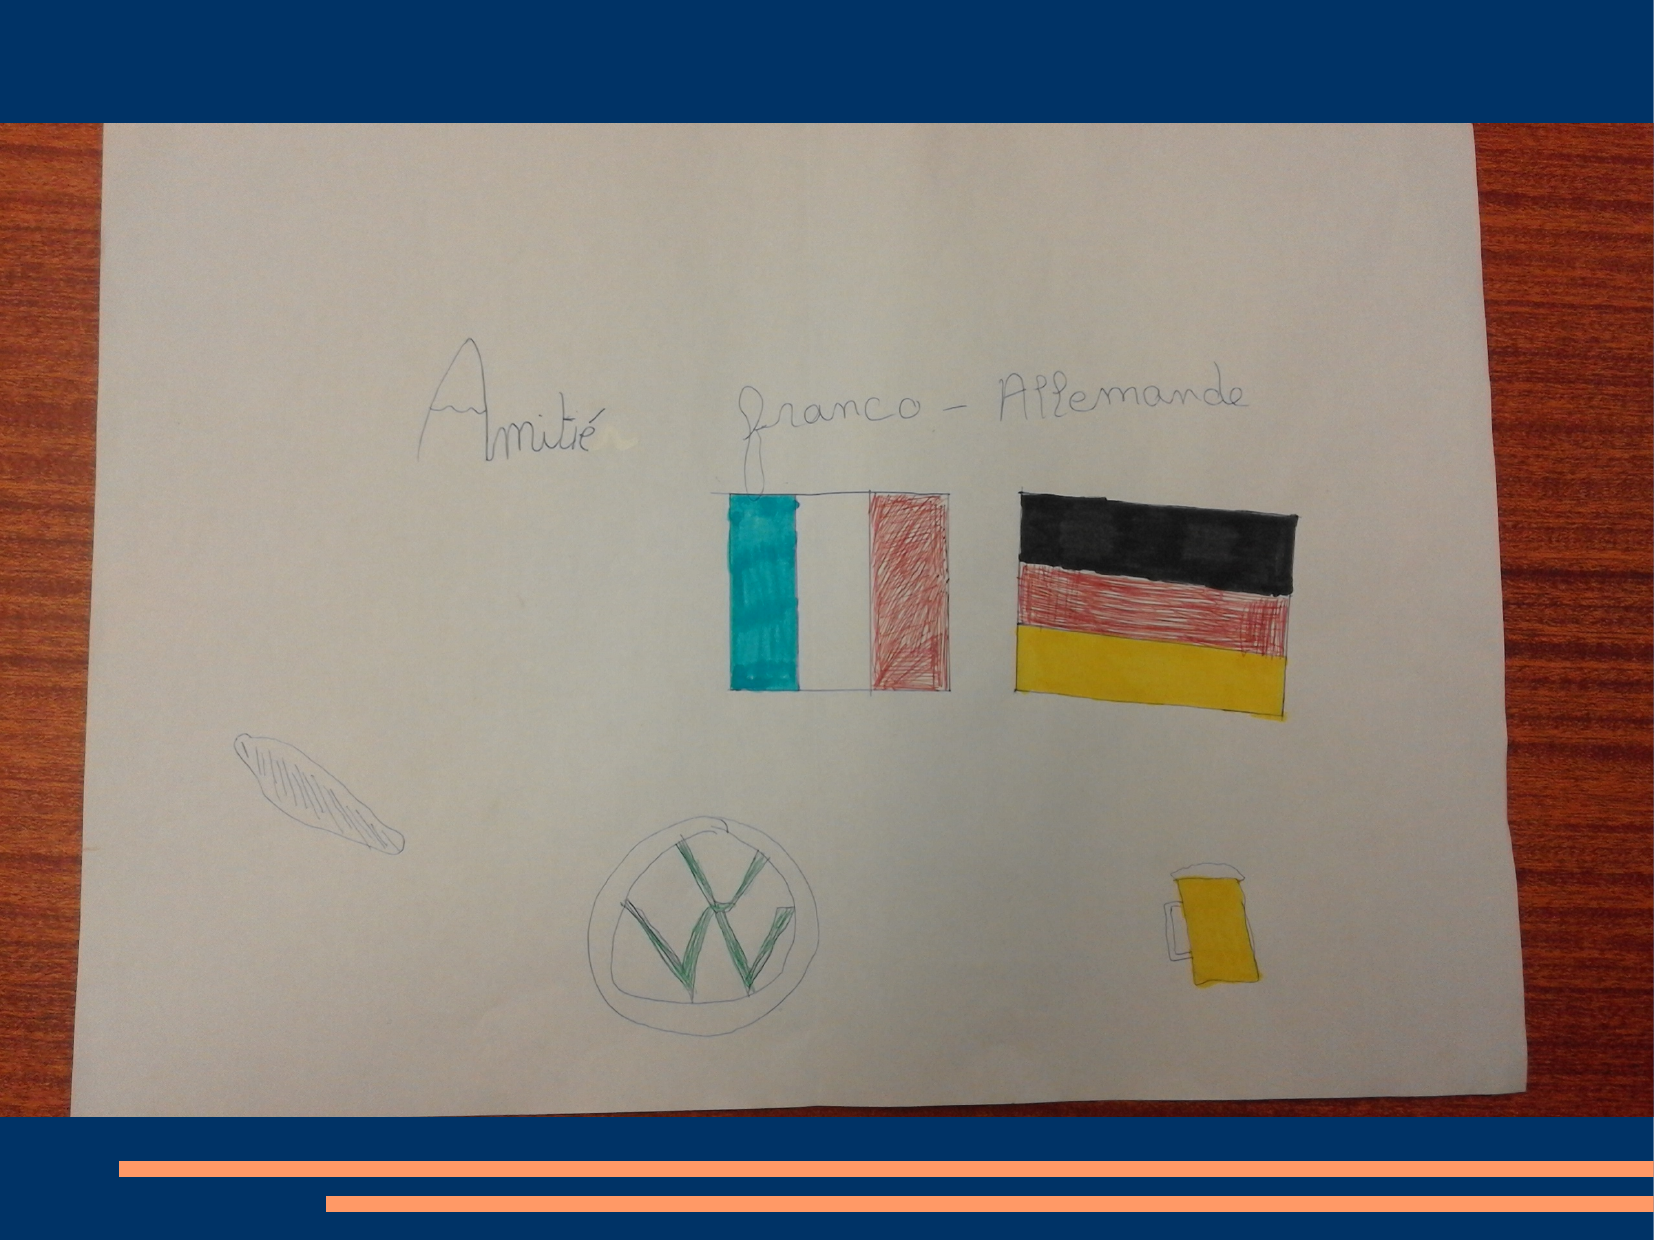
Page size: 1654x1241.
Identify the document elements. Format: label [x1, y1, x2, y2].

picture [0, 123, 1654, 1117]
